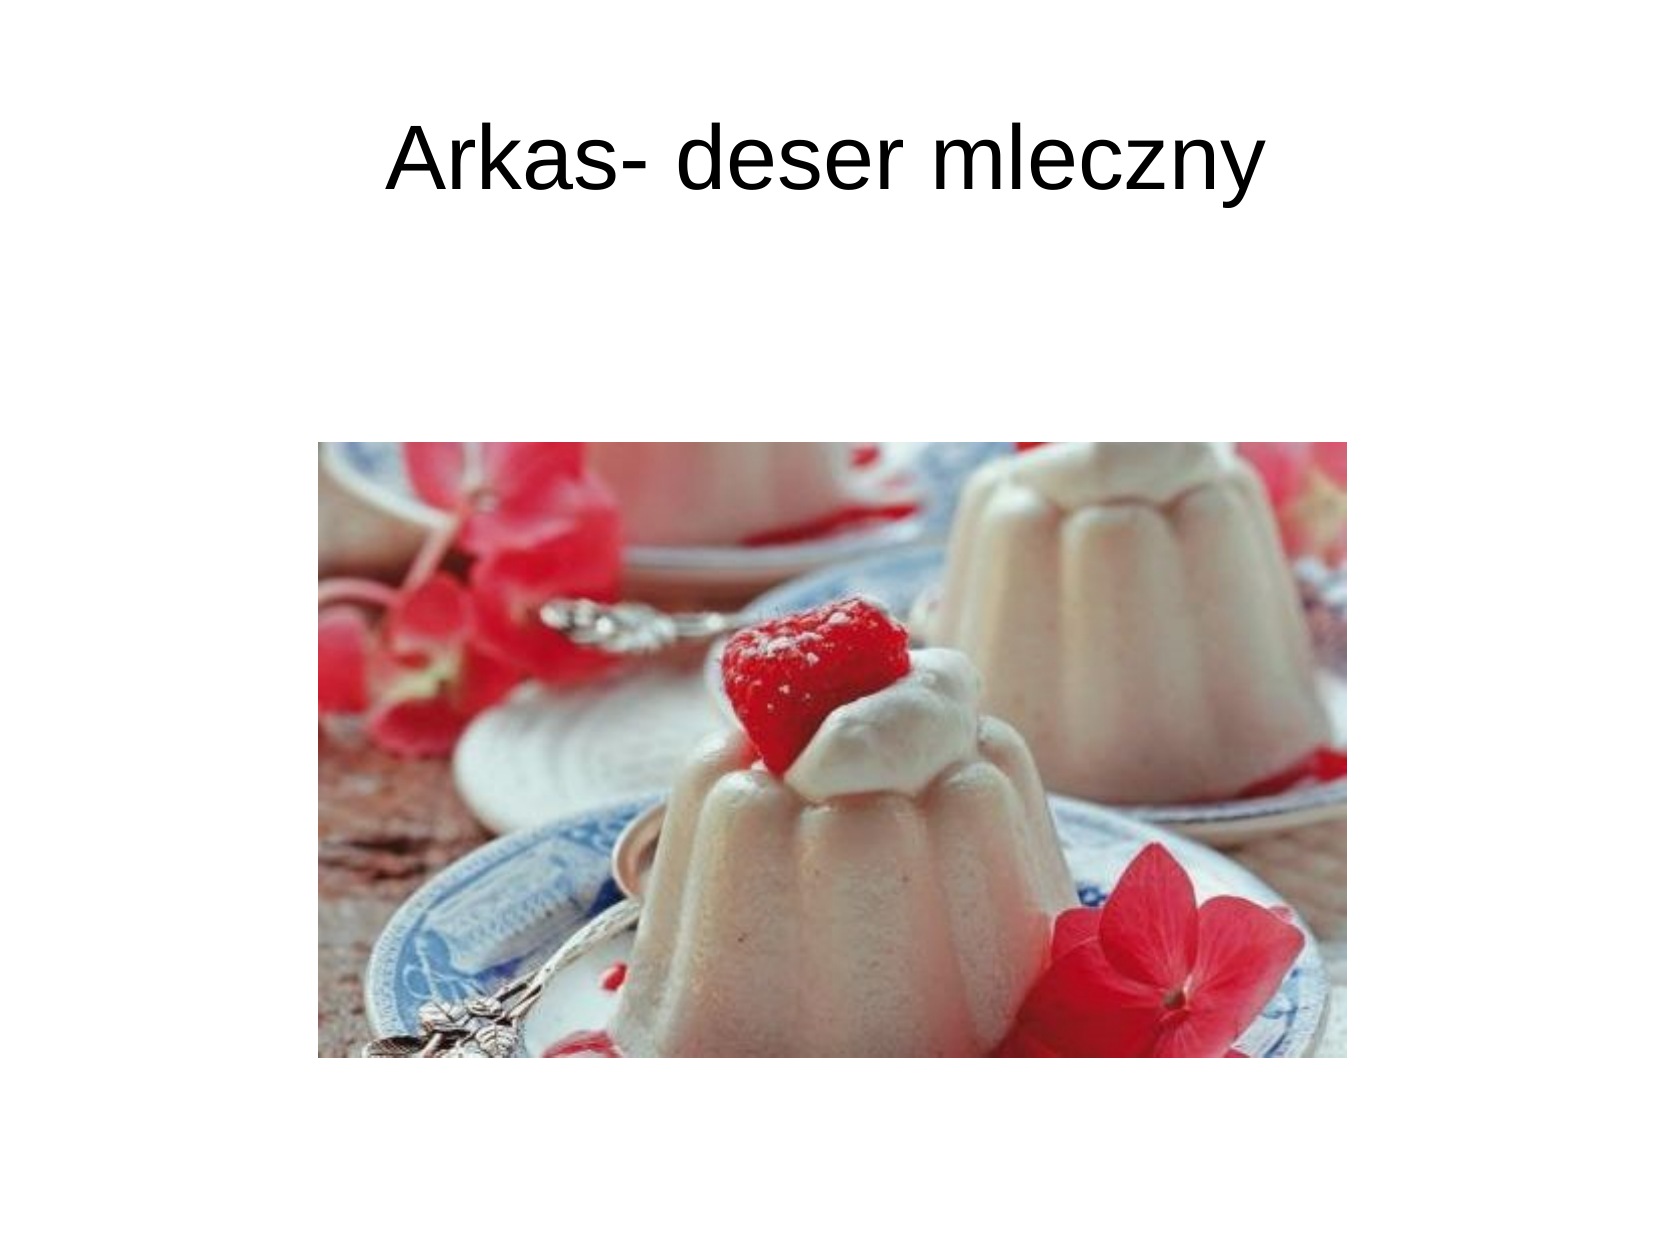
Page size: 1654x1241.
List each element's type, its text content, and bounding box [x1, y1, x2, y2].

picture [318, 442, 1347, 1058]
title Arkas- deser mleczny [82, 49, 1571, 257]
